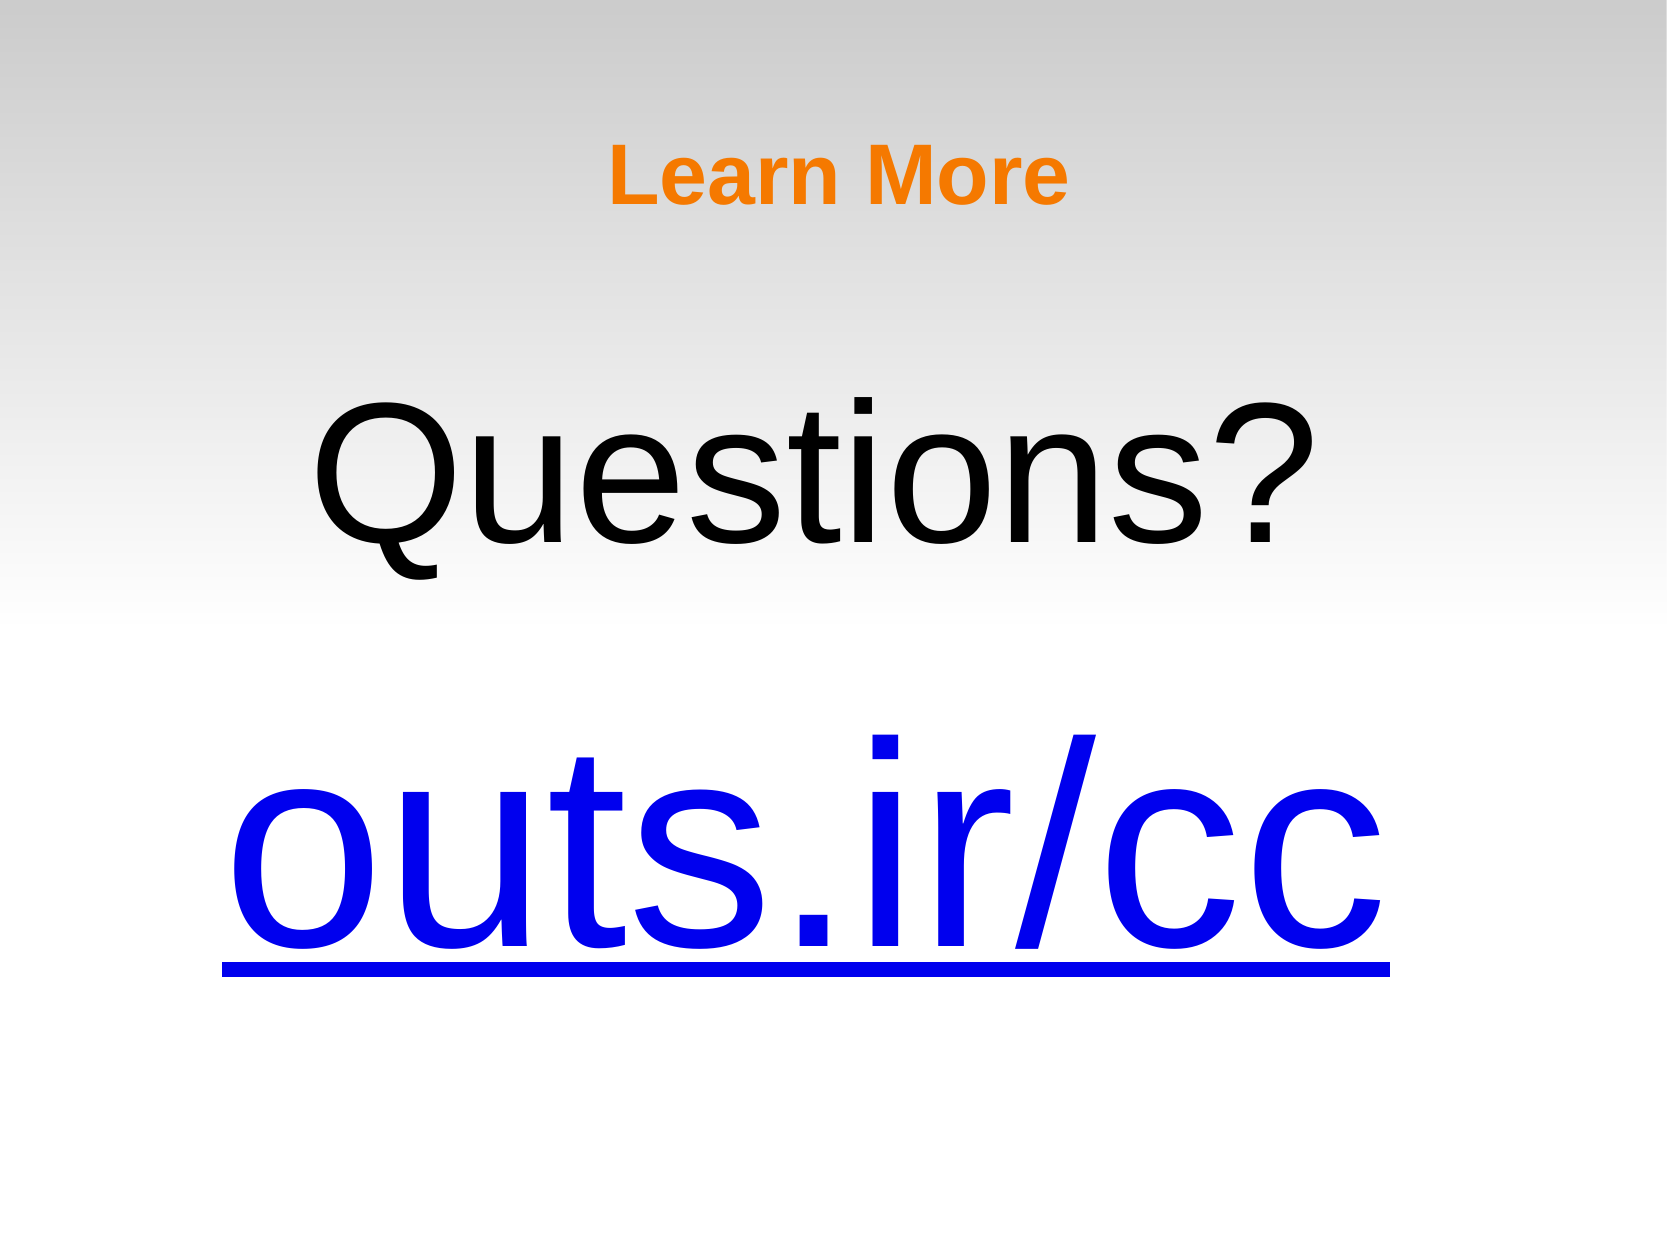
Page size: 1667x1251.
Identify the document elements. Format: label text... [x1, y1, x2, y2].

title Learn More [83, 51, 1596, 272]
text_box outs.ir/cc [215, 609, 1476, 1060]
text_box Questions? [199, 309, 1430, 605]
picture [0, 0, 1667, 1250]
